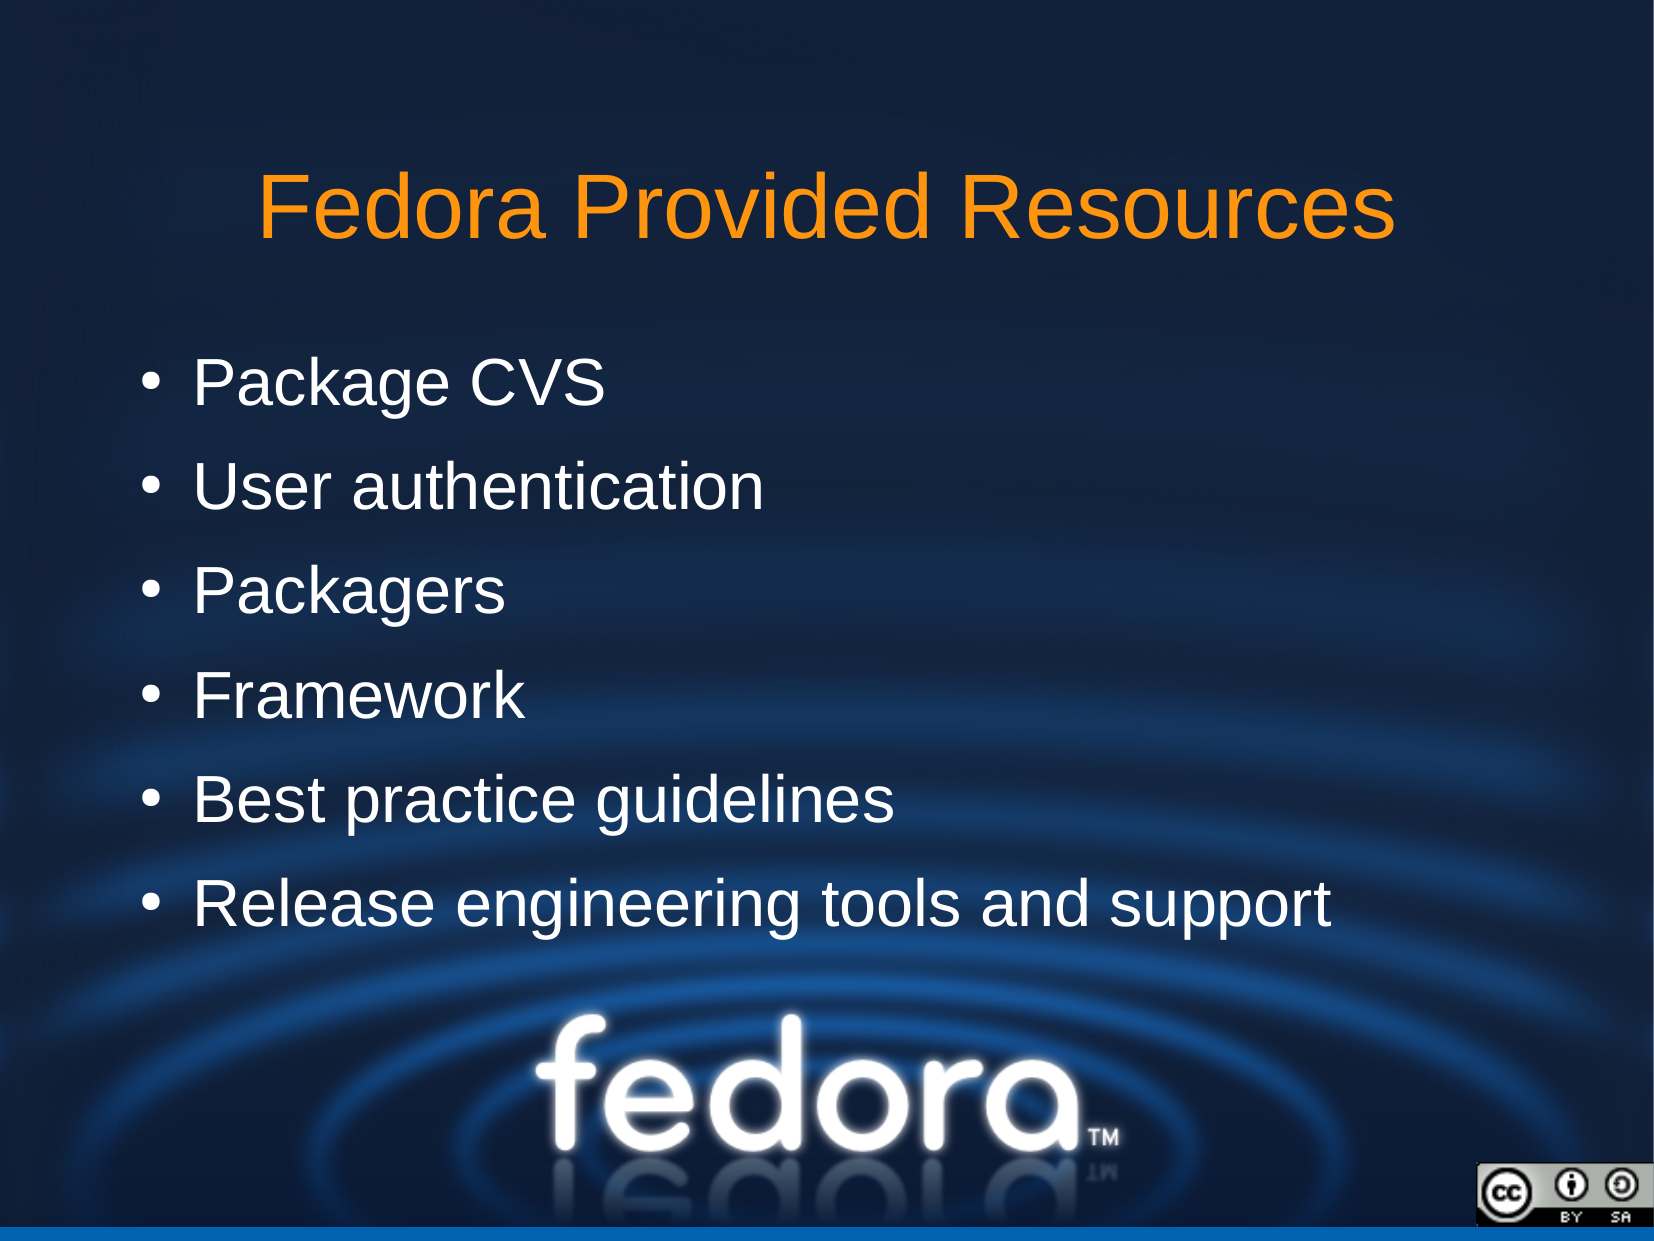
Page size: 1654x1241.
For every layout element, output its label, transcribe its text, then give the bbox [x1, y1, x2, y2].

title Fedora Provided Resources [121, 110, 1534, 303]
picture [0, 0, 1654, 1227]
list Package CVS User authentication Packagers Framework Best practice guidelines Release engineering tools and support [121, 344, 1534, 1112]
